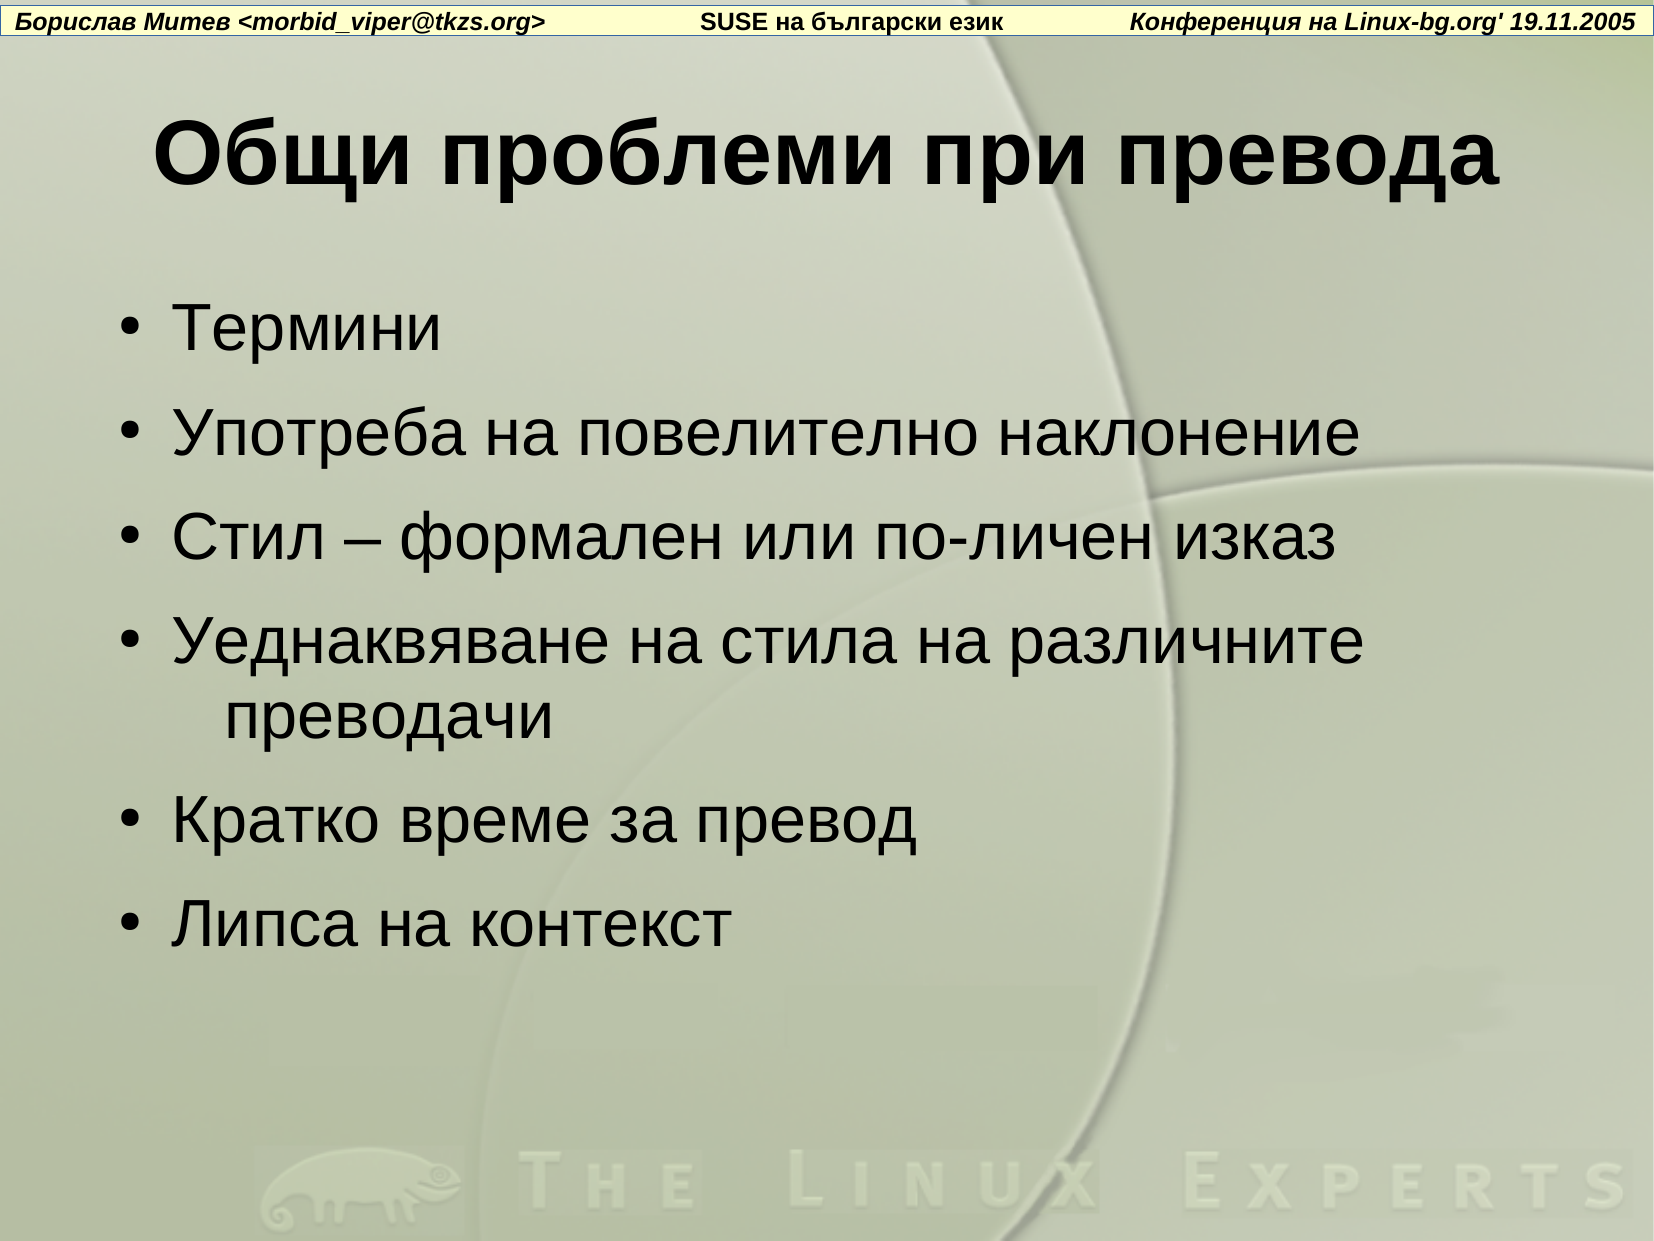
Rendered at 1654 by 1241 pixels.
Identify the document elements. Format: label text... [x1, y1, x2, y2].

list Термини Употреба на повелително наклонение Стил – формален или по-личен изказ Уеднаквяване на стила на различните преводачи Кратко време за превод Липса на контекст [82, 290, 1571, 1109]
picture [0, 36, 1654, 1241]
title Общи проблеми при превода [82, 49, 1571, 257]
picture [0, 0, 1654, 5]
